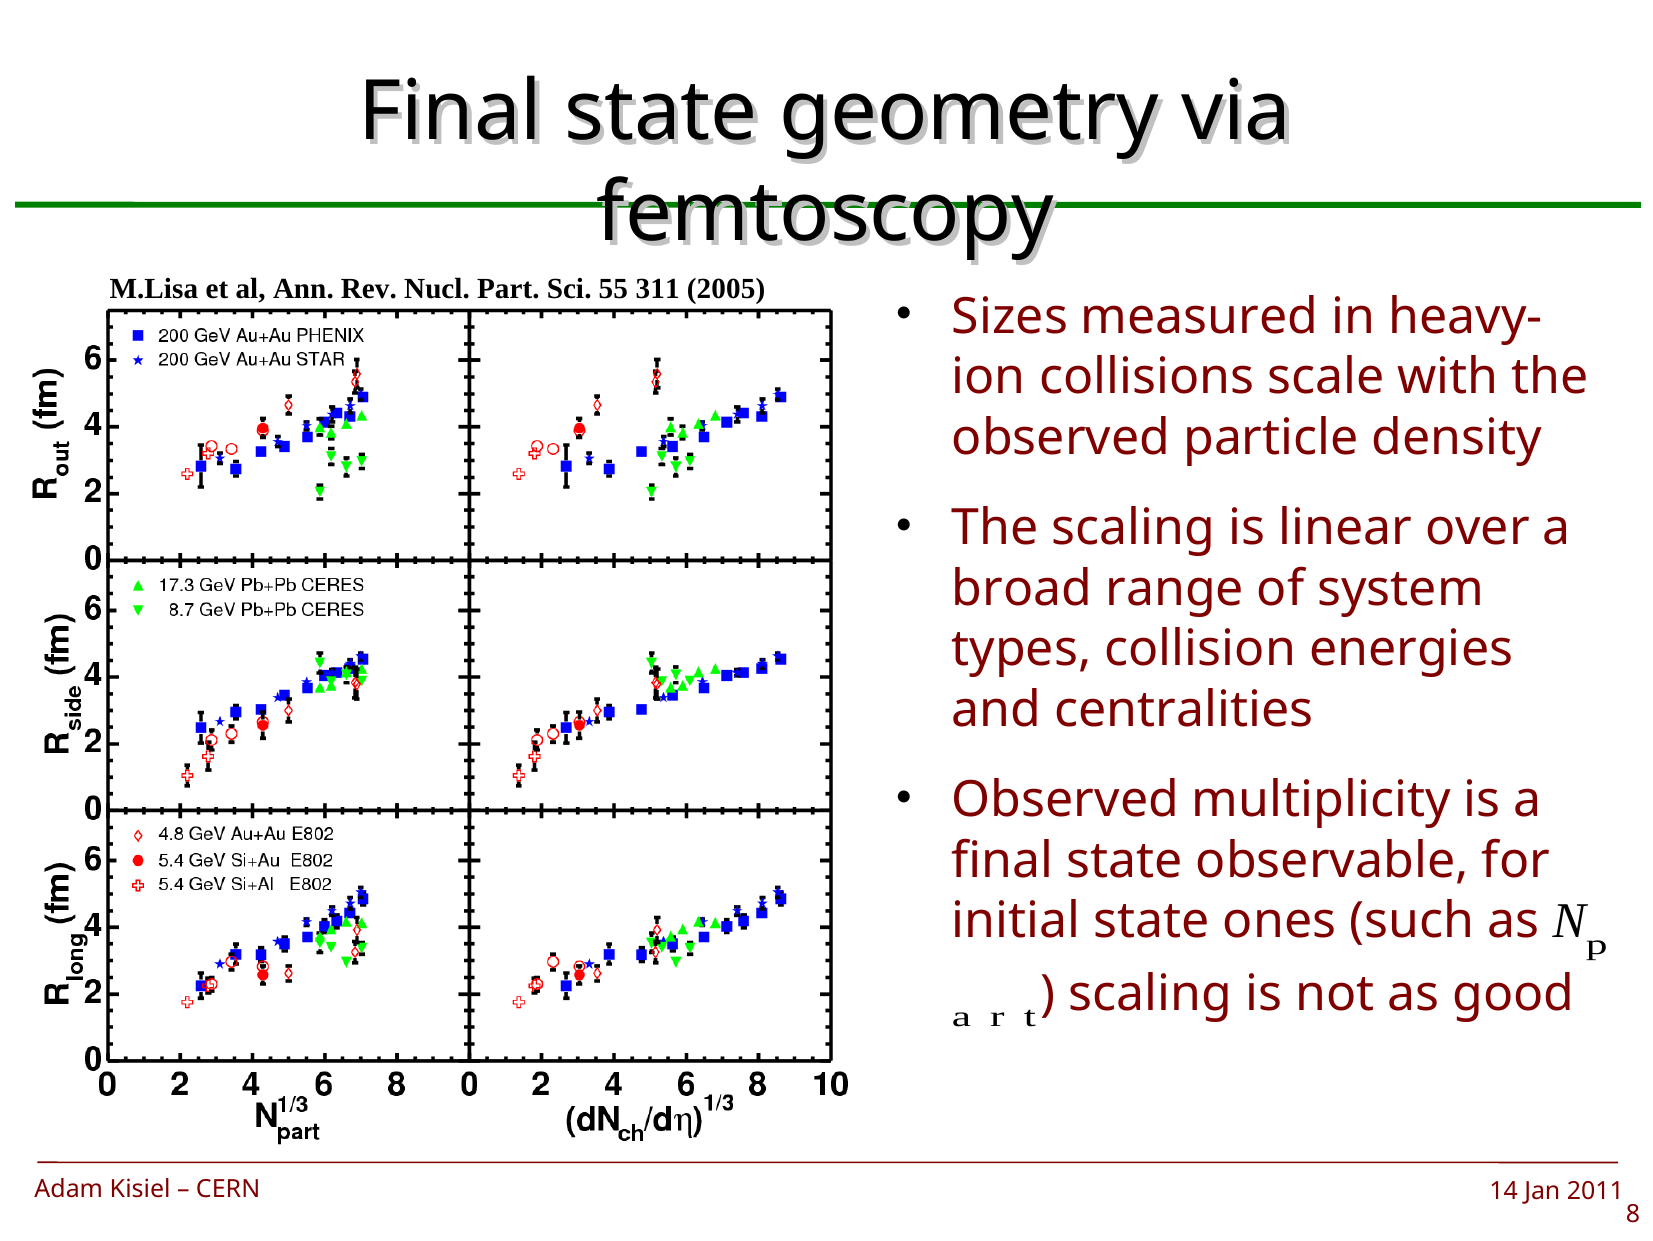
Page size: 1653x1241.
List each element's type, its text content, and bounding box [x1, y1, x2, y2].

text_box M.Lisa et al, Ann. Rev. Nucl. Part. Sci. 55 311 (2005) [94, 265, 856, 313]
title Final state geometry via femtoscopy [119, 60, 1531, 253]
list Sizes measured in heavy-ion collisions scale with the observed particle density The scaling is linear over a broad range of system types, collision energies and centralities Observed multiplicity is a final state observable, for initial state ones (such as Np a r t) scaling is not as good [895, 282, 1616, 1185]
picture [17, 216, 921, 1154]
